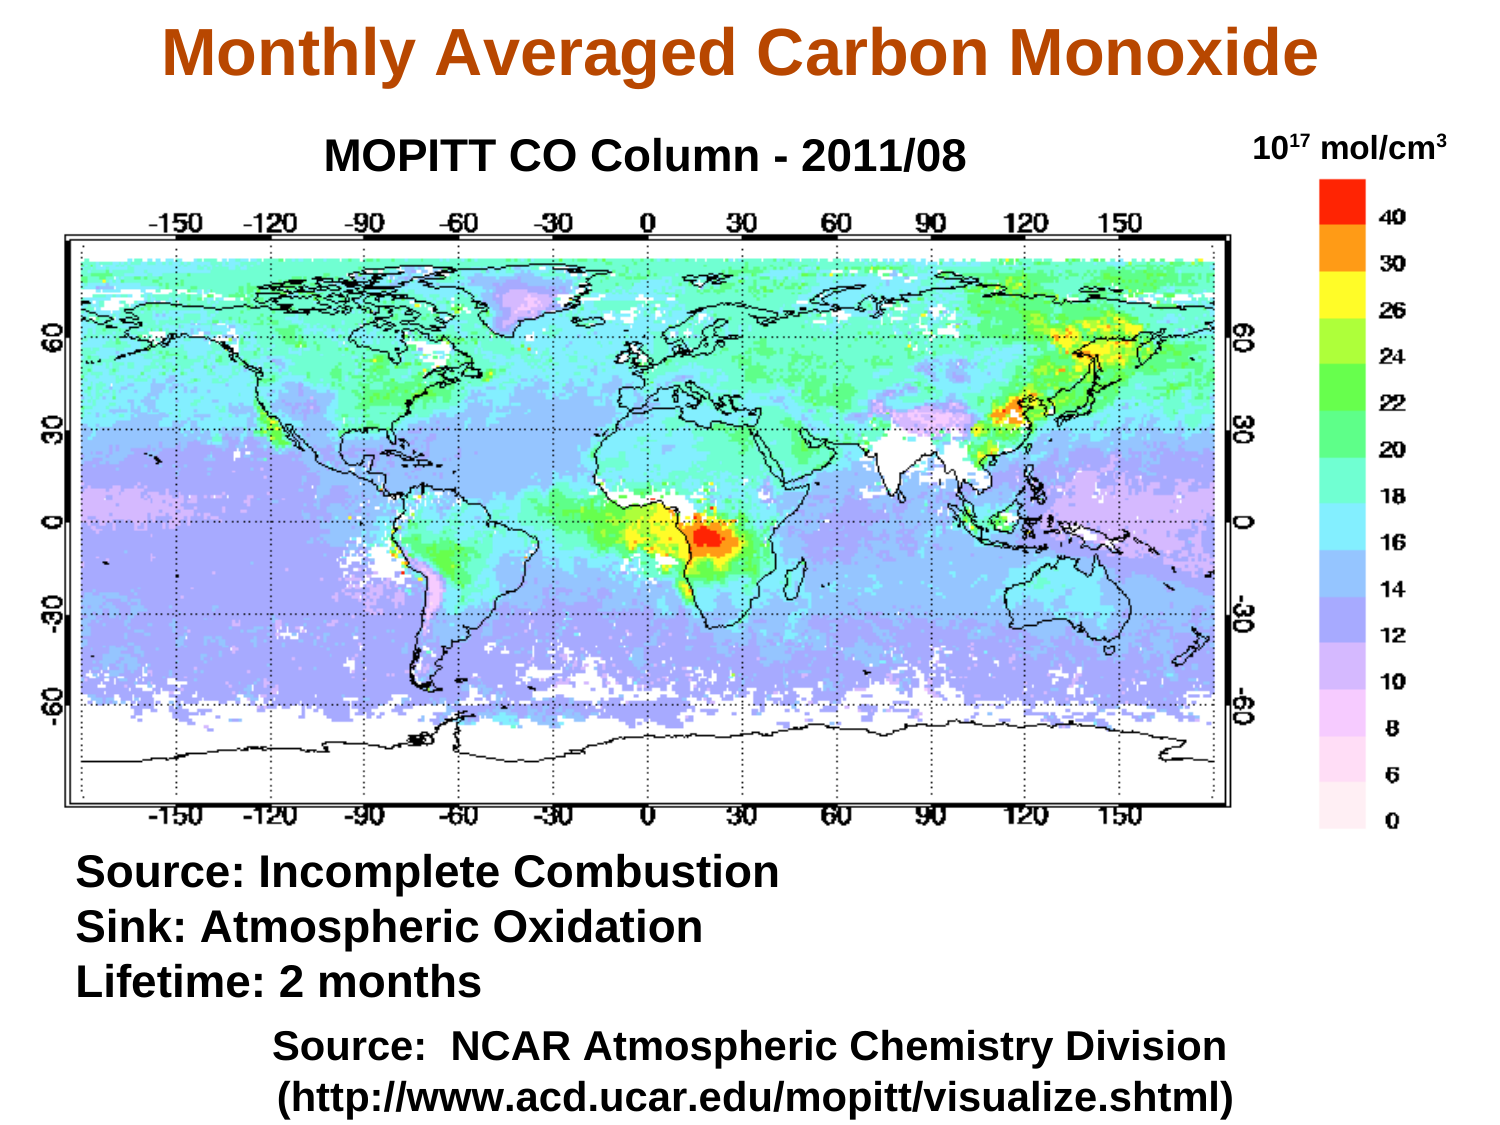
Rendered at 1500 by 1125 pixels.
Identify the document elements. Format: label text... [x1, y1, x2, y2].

text_box Source: Incomplete Combustion Sink: Atmospheric Oxidation Lifetime: 2 months [60, 846, 796, 1015]
text_box Source: NCAR Atmospheric Chemistry Division (http://www.acd.ucar.edu/mopitt/visualize.shtml) [250, 1011, 1250, 1125]
text_box MOPITT CO Column - 2011/08 [308, 118, 1051, 189]
picture [39, 107, 1469, 846]
text_box Monthly Averaged Carbon Monoxide [0, 7, 1500, 99]
text_box 1017 mol/cm3 [1237, 118, 1463, 174]
